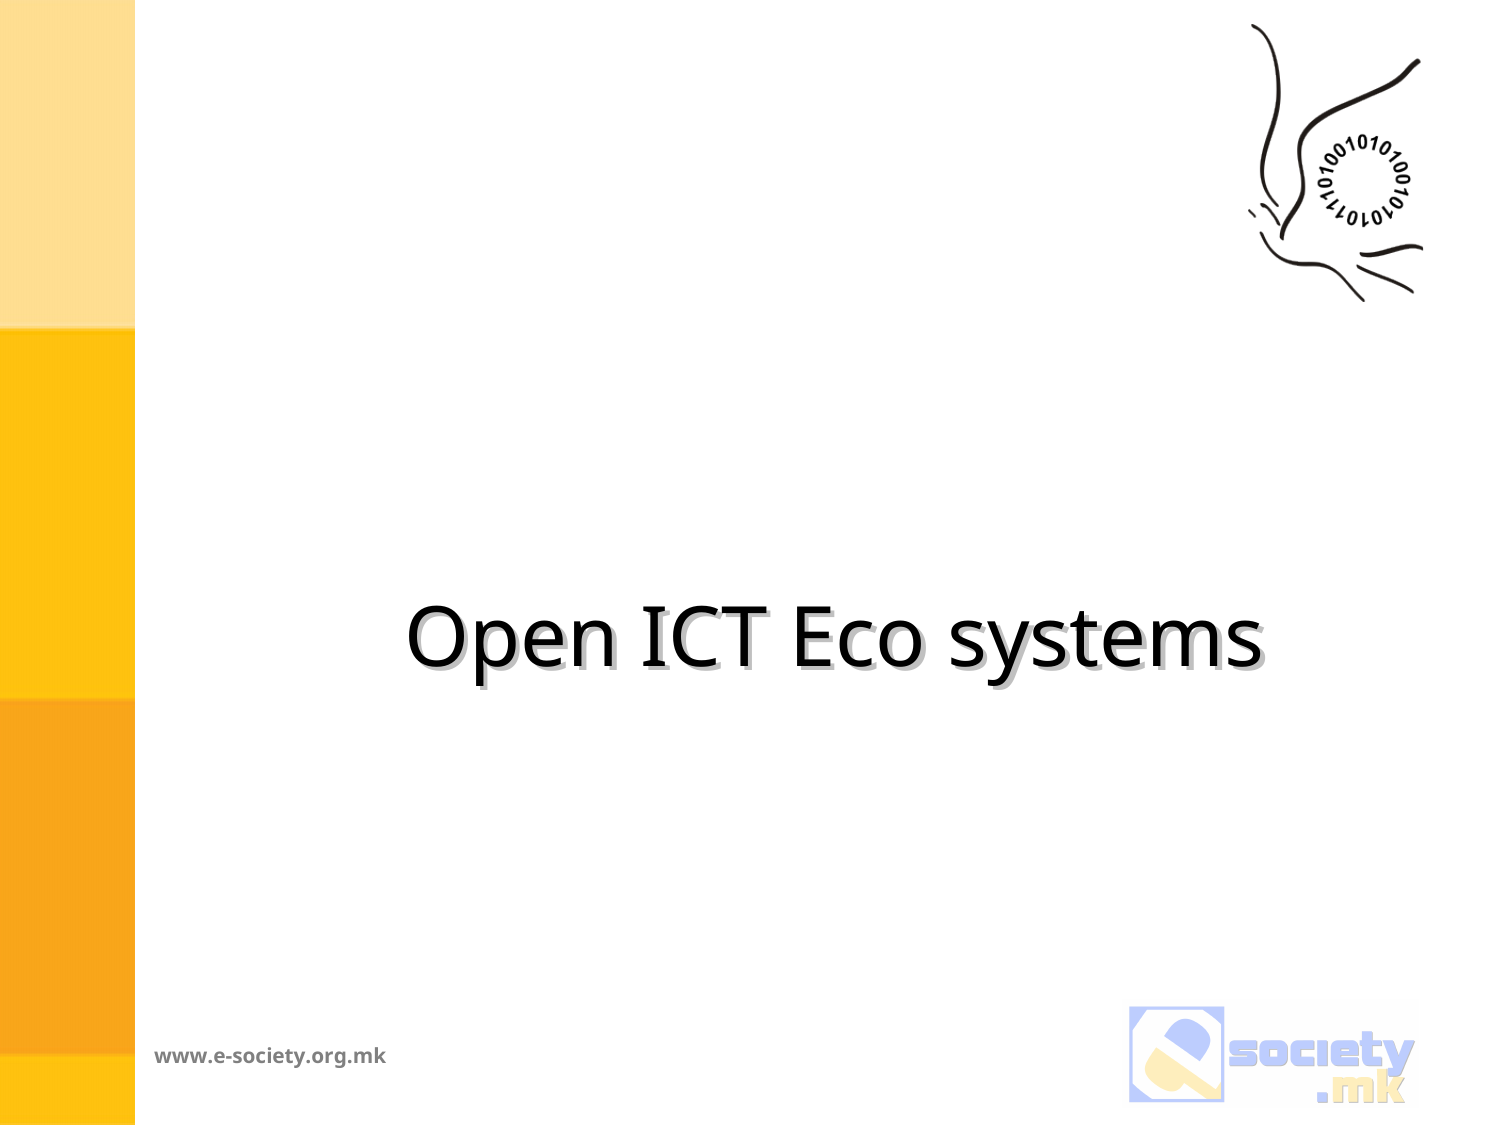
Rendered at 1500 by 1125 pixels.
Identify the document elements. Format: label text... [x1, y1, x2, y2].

picture [0, 0, 135, 1125]
picture [1248, 24, 1424, 262]
subtitle Open ICT Eco systems [169, 262, 1425, 1006]
